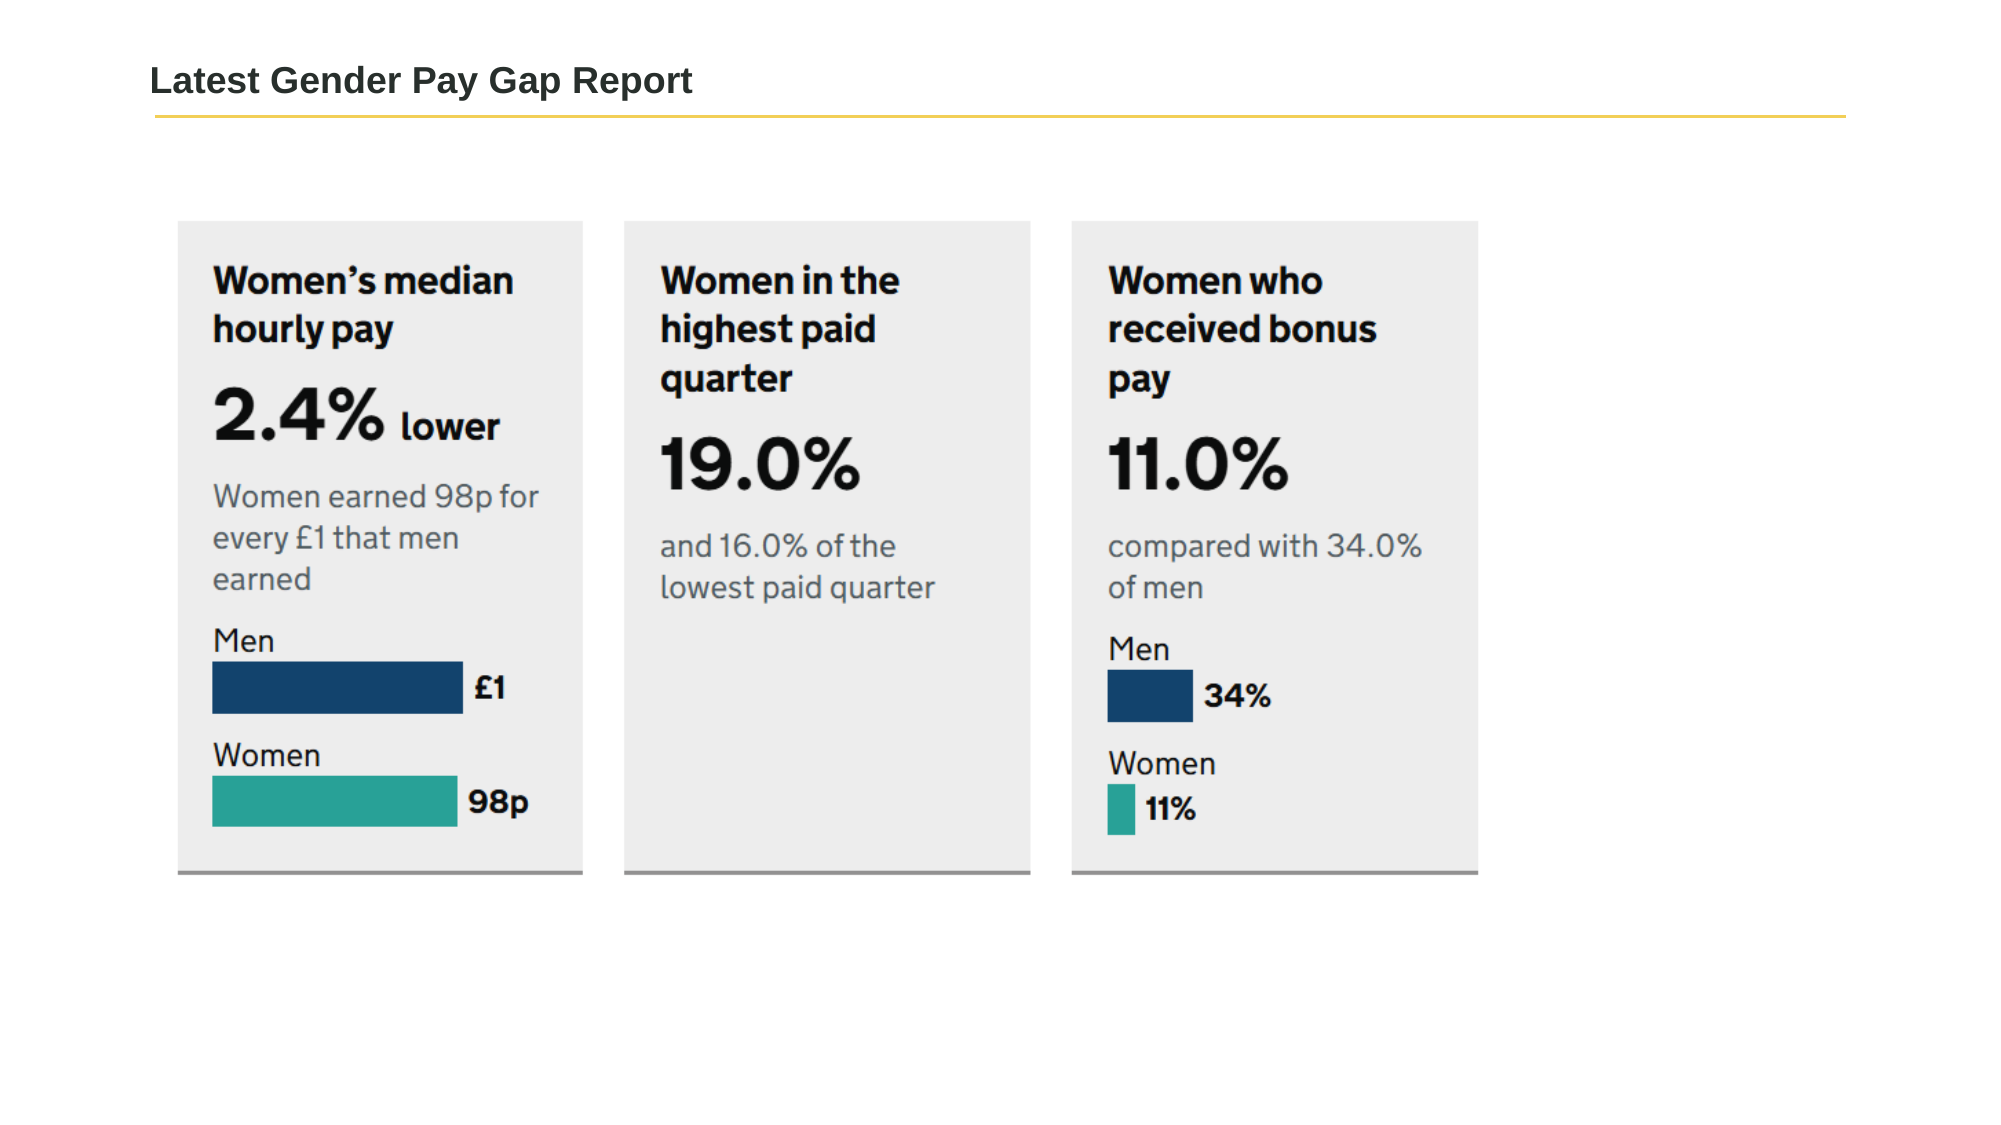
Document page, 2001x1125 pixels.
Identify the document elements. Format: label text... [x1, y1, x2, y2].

text_box Latest Gender Pay Gap Report [134, 53, 1363, 114]
picture [134, 173, 1510, 904]
